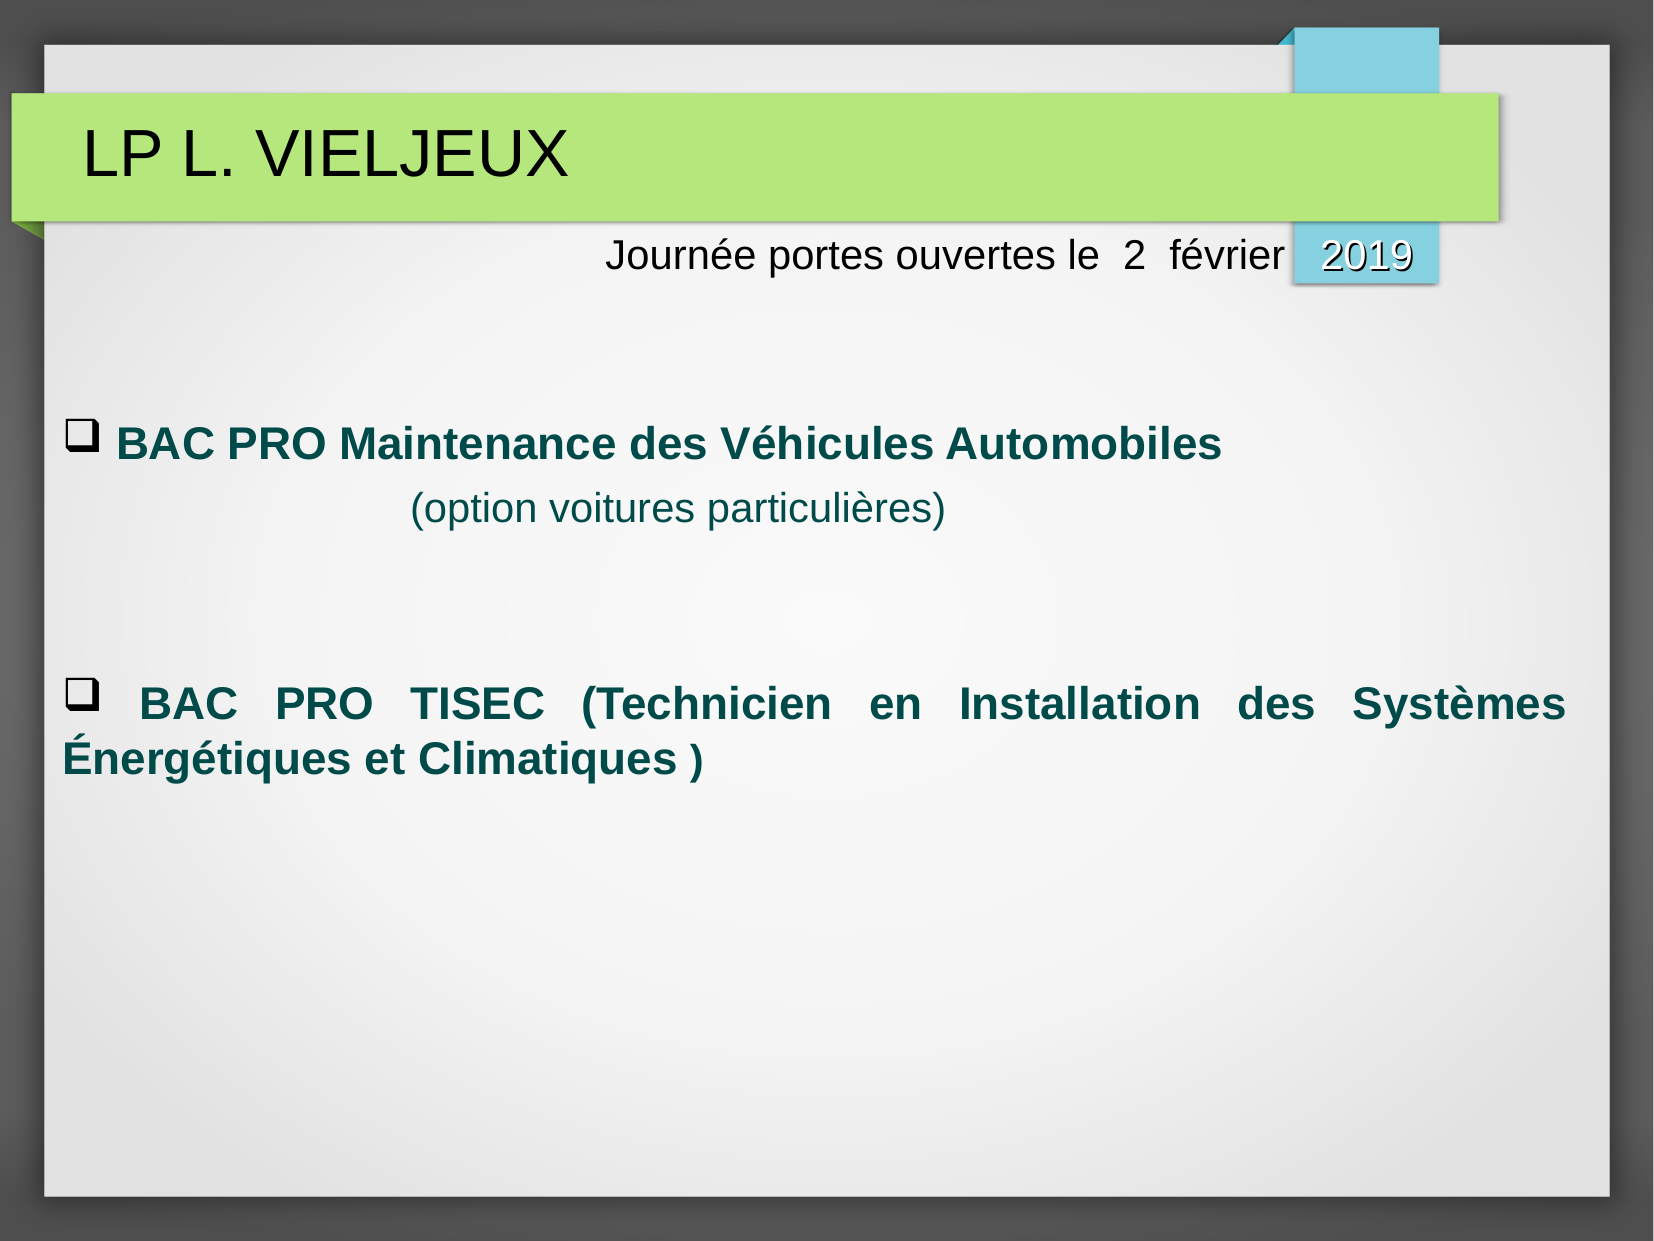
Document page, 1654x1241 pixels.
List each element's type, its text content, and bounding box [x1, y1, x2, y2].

text_box Journée portes ouvertes le 2 février 2019 [590, 224, 1453, 309]
text_box BAC PRO Maintenance des Véhicules Automobiles (option voitures particulières) BAC PRO TISEC (Technicien en Installation des Systèmes Énergétiques et Climatiques ) [47, 406, 1583, 792]
title LP L. VIELJEUX [82, 94, 1264, 213]
picture [0, 0, 1654, 1241]
